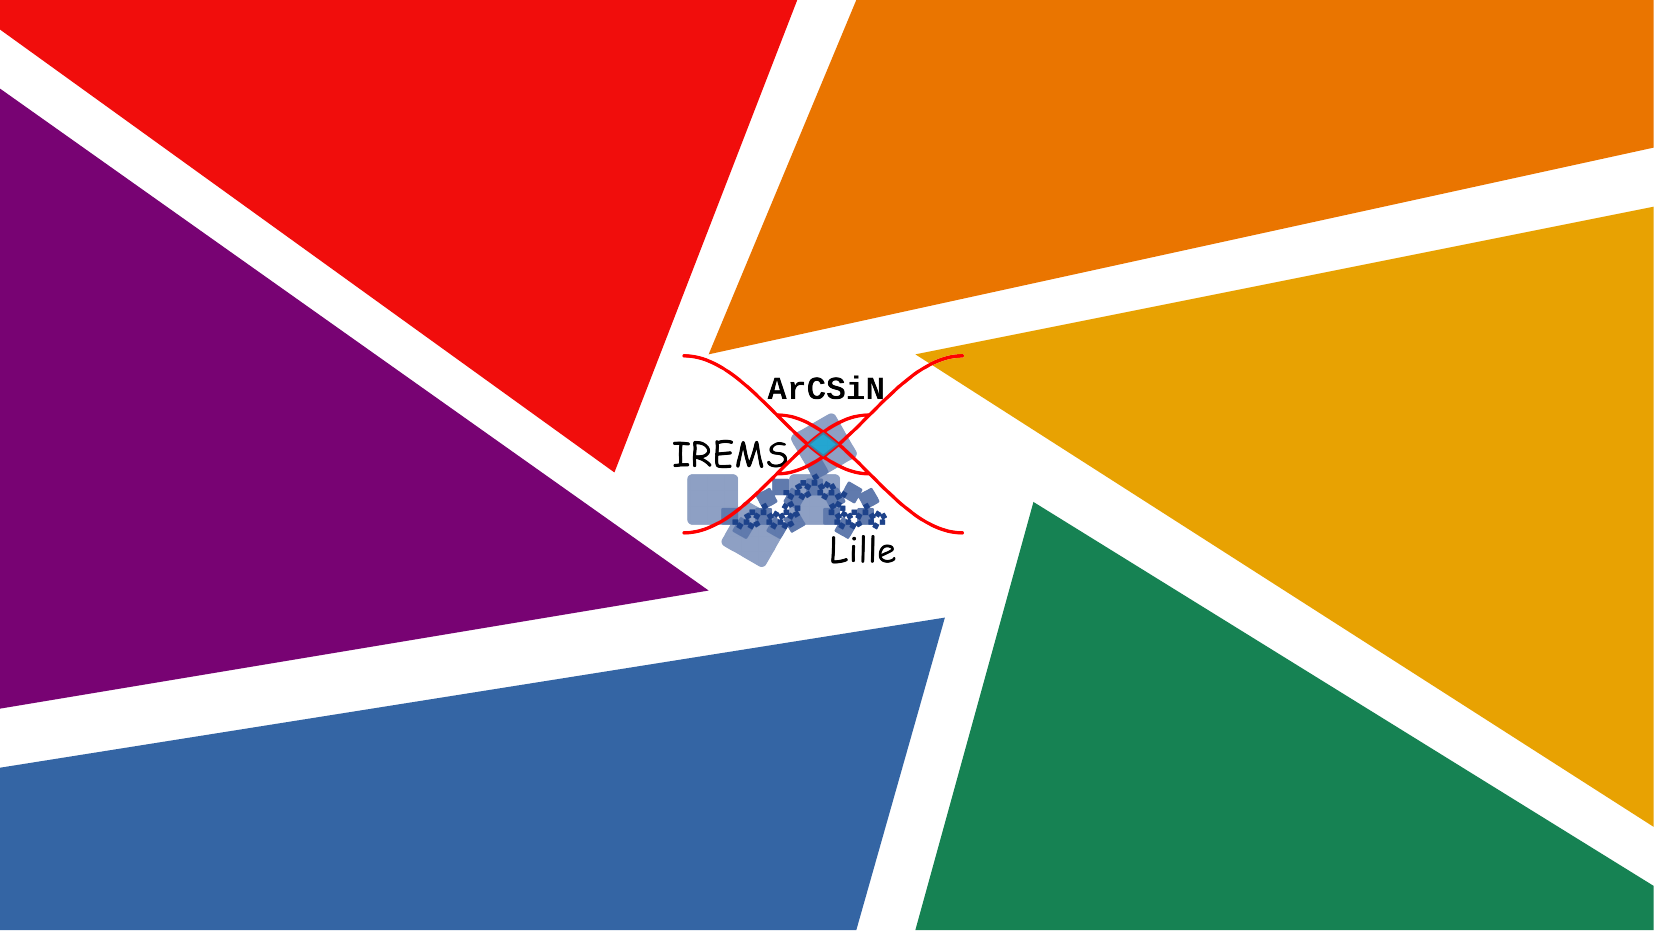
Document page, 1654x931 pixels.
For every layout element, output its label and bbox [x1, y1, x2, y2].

picture [673, 354, 964, 567]
